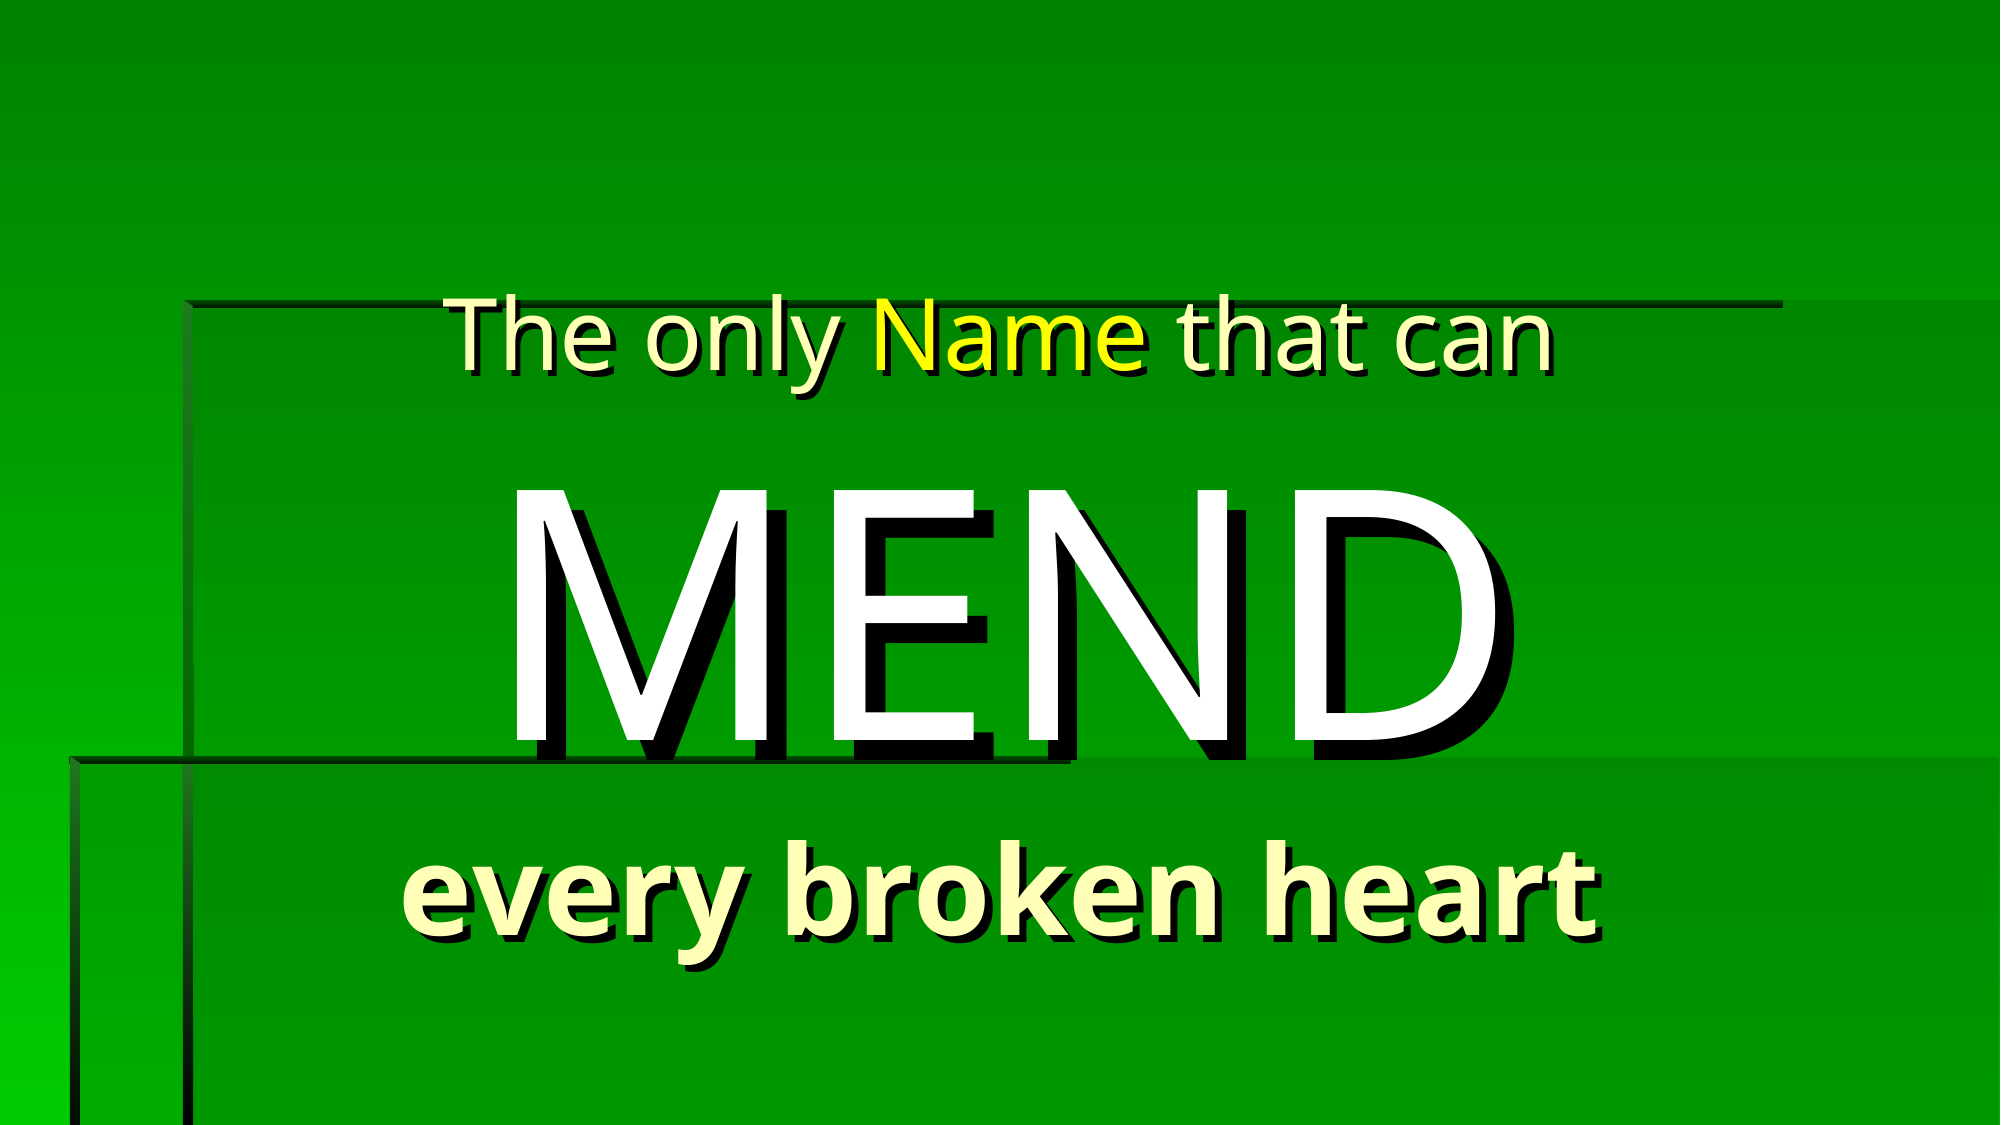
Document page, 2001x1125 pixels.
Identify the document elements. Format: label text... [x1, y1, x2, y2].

title The only Name that can MEND every broken heart [249, 255, 1750, 977]
